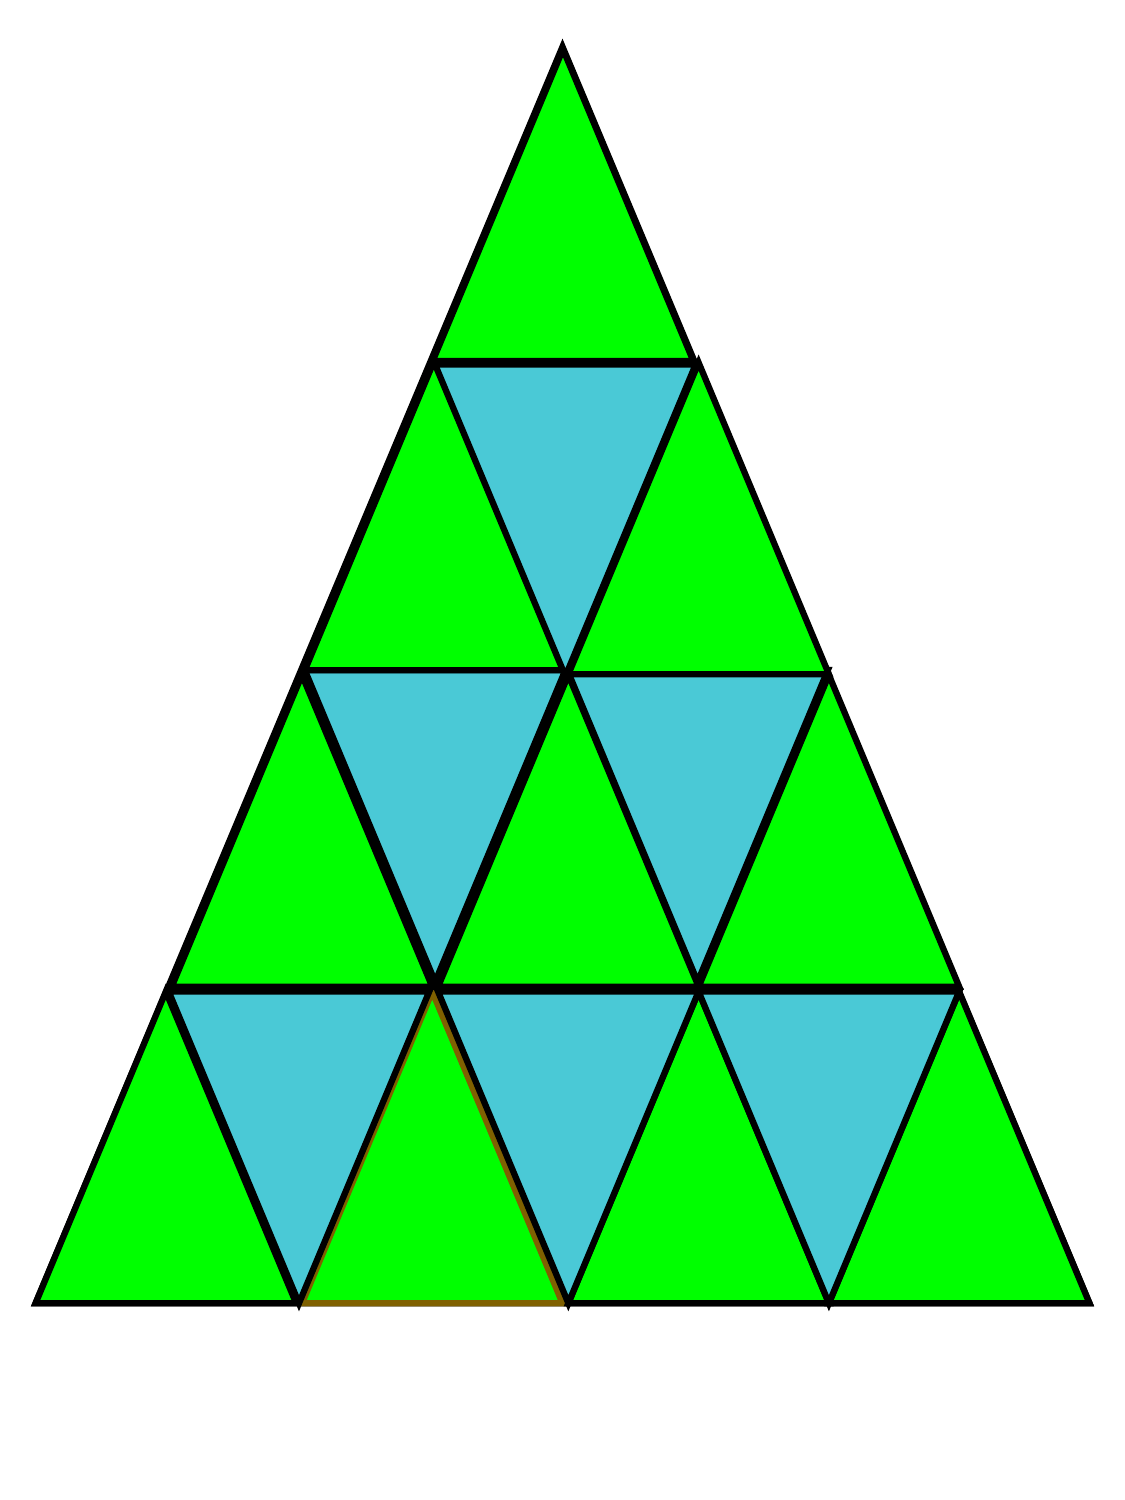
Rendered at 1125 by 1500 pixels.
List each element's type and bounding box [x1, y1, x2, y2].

text_box [35, 46, 1090, 1304]
